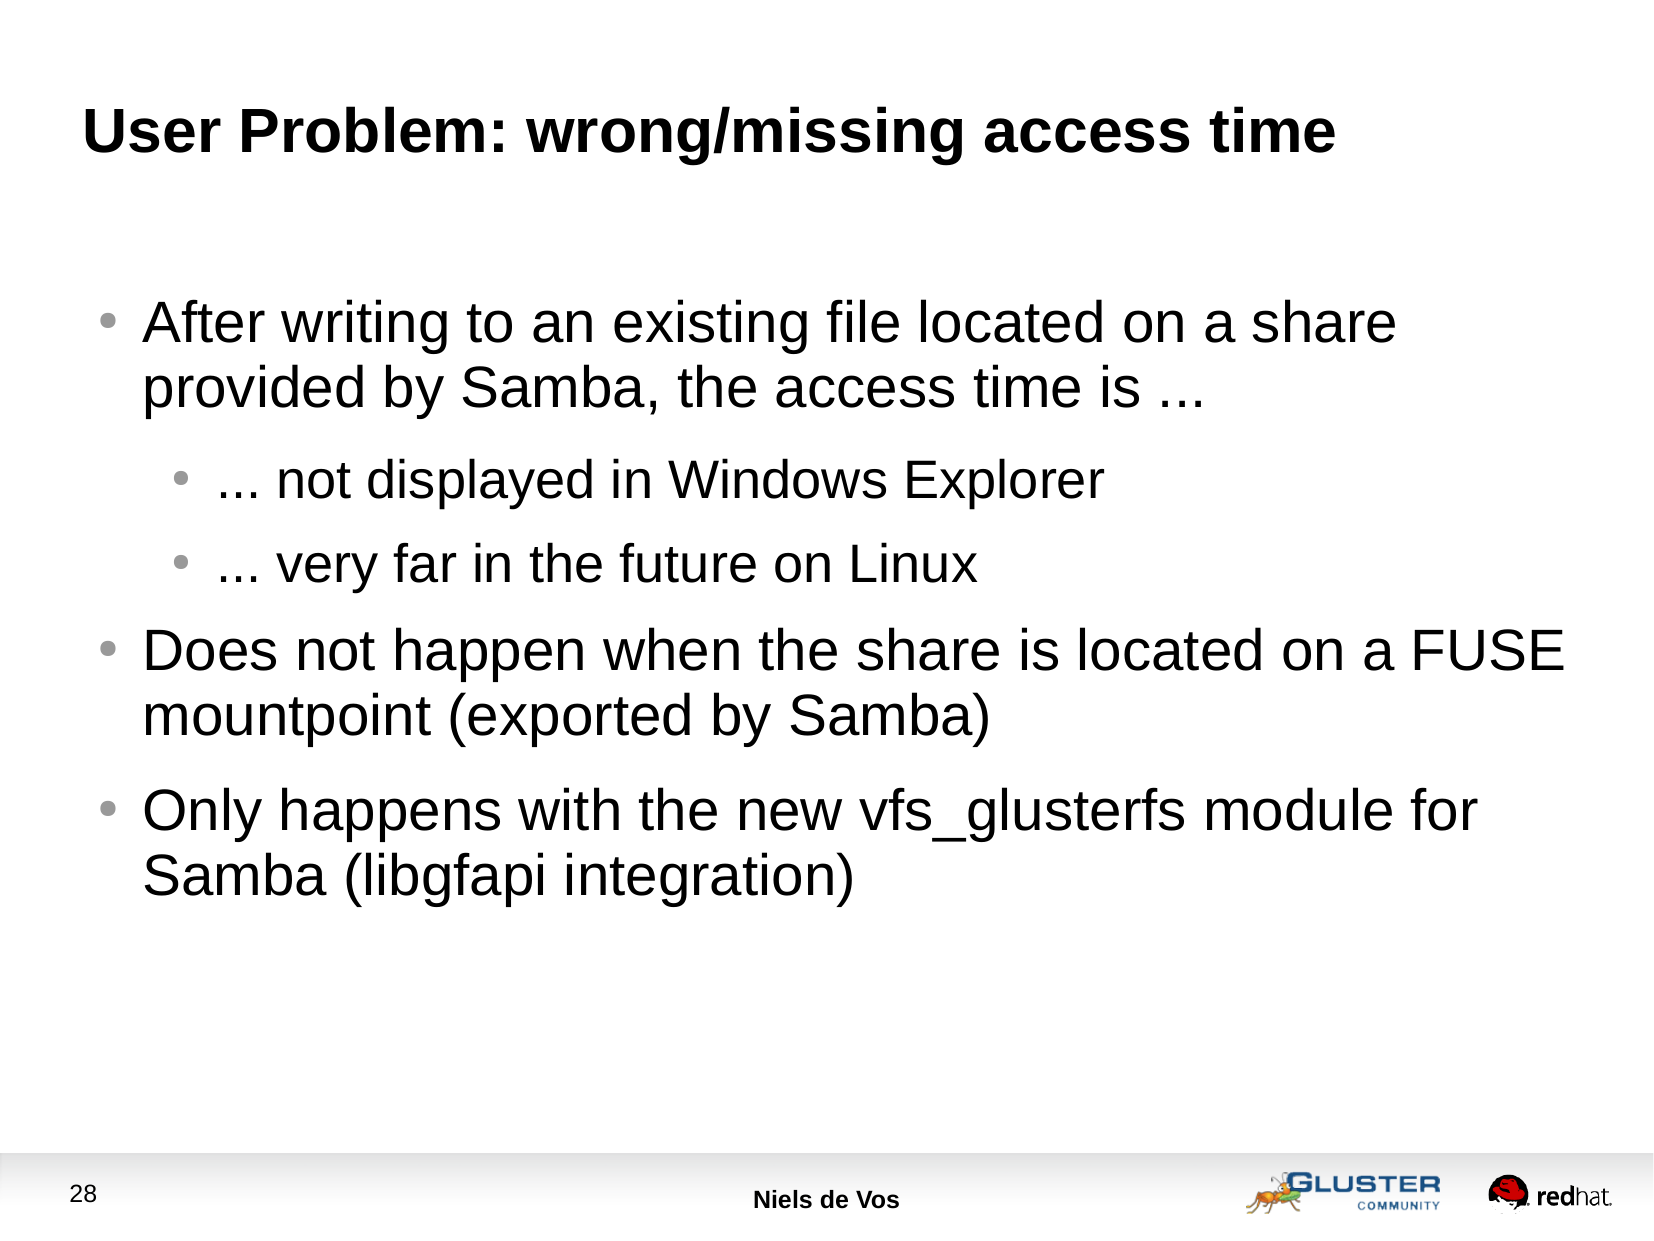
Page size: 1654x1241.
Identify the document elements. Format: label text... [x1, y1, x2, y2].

list After writing to an existing file located on a share provided by Samba, the access time is ... ... not displayed in Windows Explorer ... very far in the future on Linux Does not happen when the share is located on a FUSE mountpoint (exported by Samba) Only happens with the new vfs_glusterfs module for Samba (libgfapi integration) [82, 290, 1571, 995]
title User Problem: wrong/missing access time [82, 37, 1571, 226]
picture [0, 1153, 1654, 1238]
